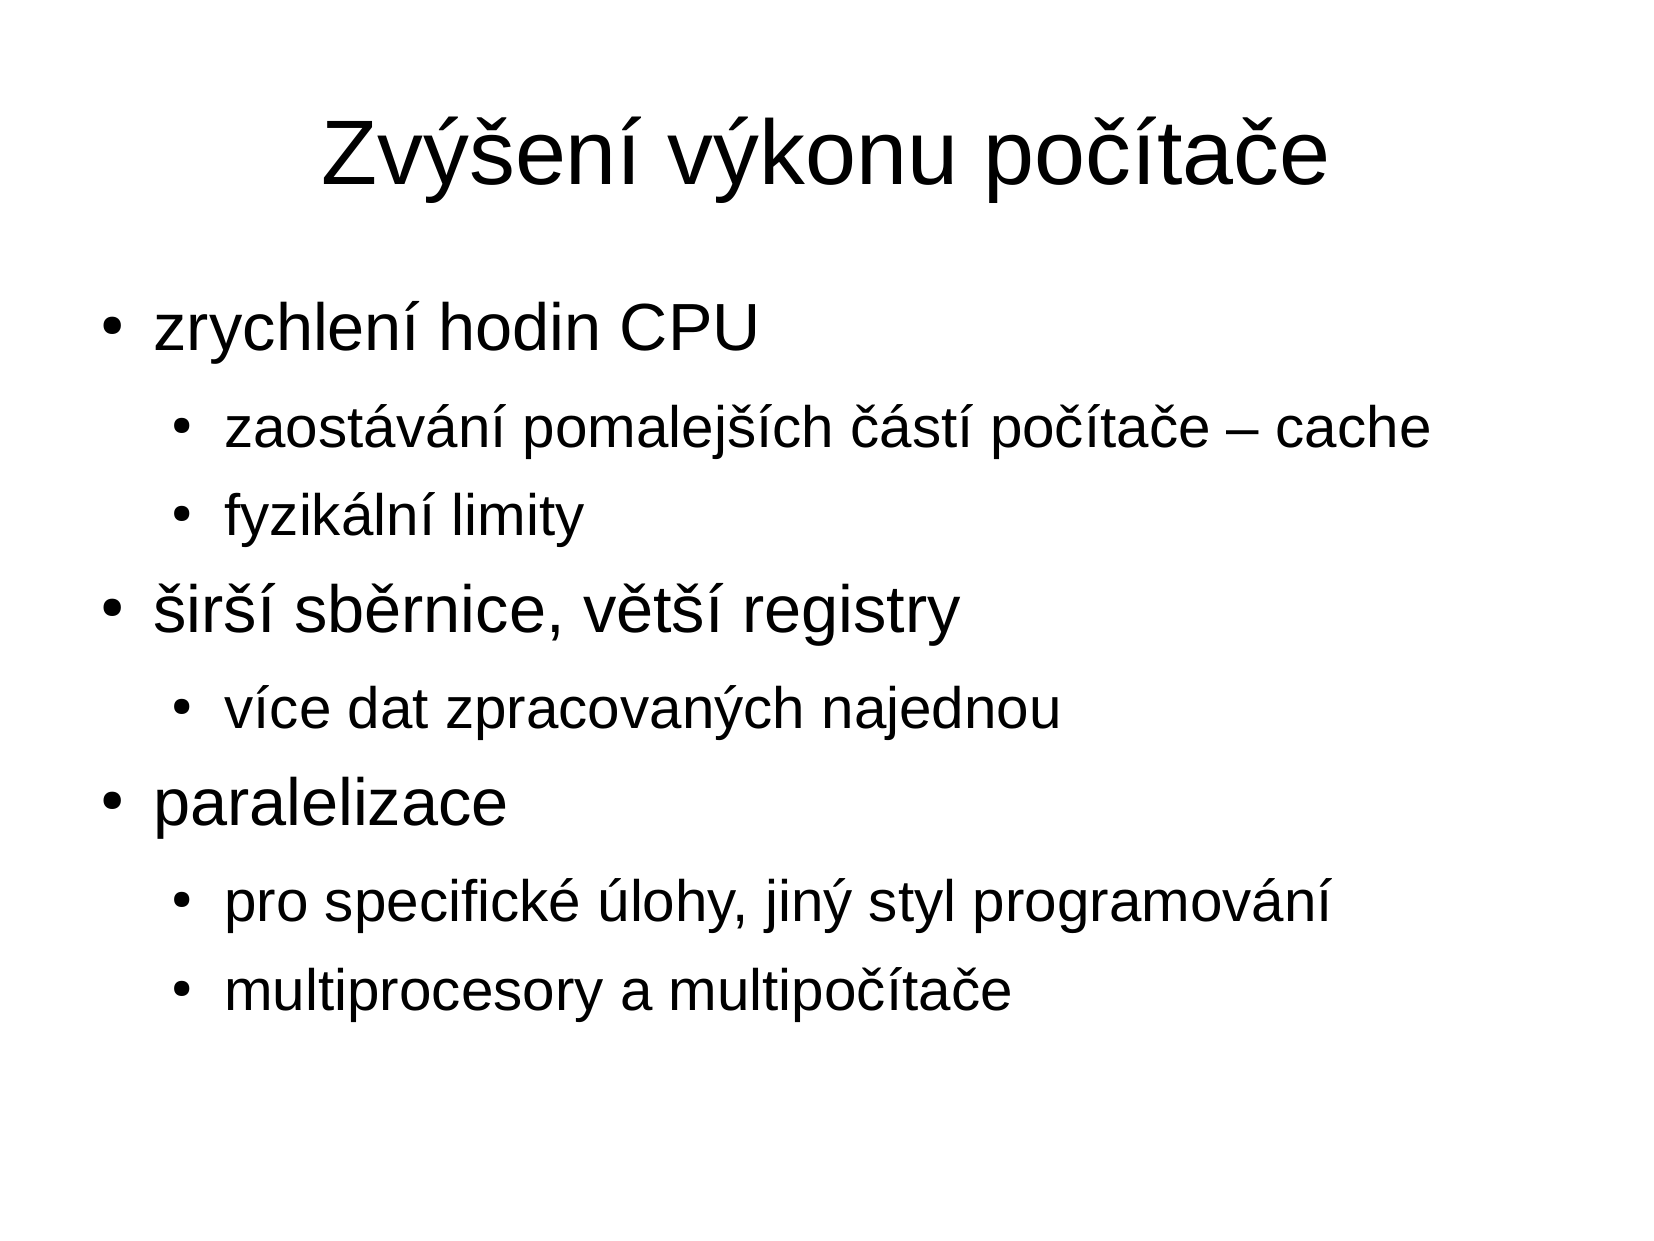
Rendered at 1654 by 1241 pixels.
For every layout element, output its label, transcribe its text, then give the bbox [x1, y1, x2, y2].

list zrychlení hodin CPU zaostávání pomalejších částí počítače – cache fyzikální limity širší sběrnice, větší registry více dat zpracovaných najednou paralelizace pro specifické úlohy, jiný styl programování multiprocesory a multipočítače [82, 290, 1571, 1094]
title Zvýšení výkonu počítače [82, 56, 1571, 250]
